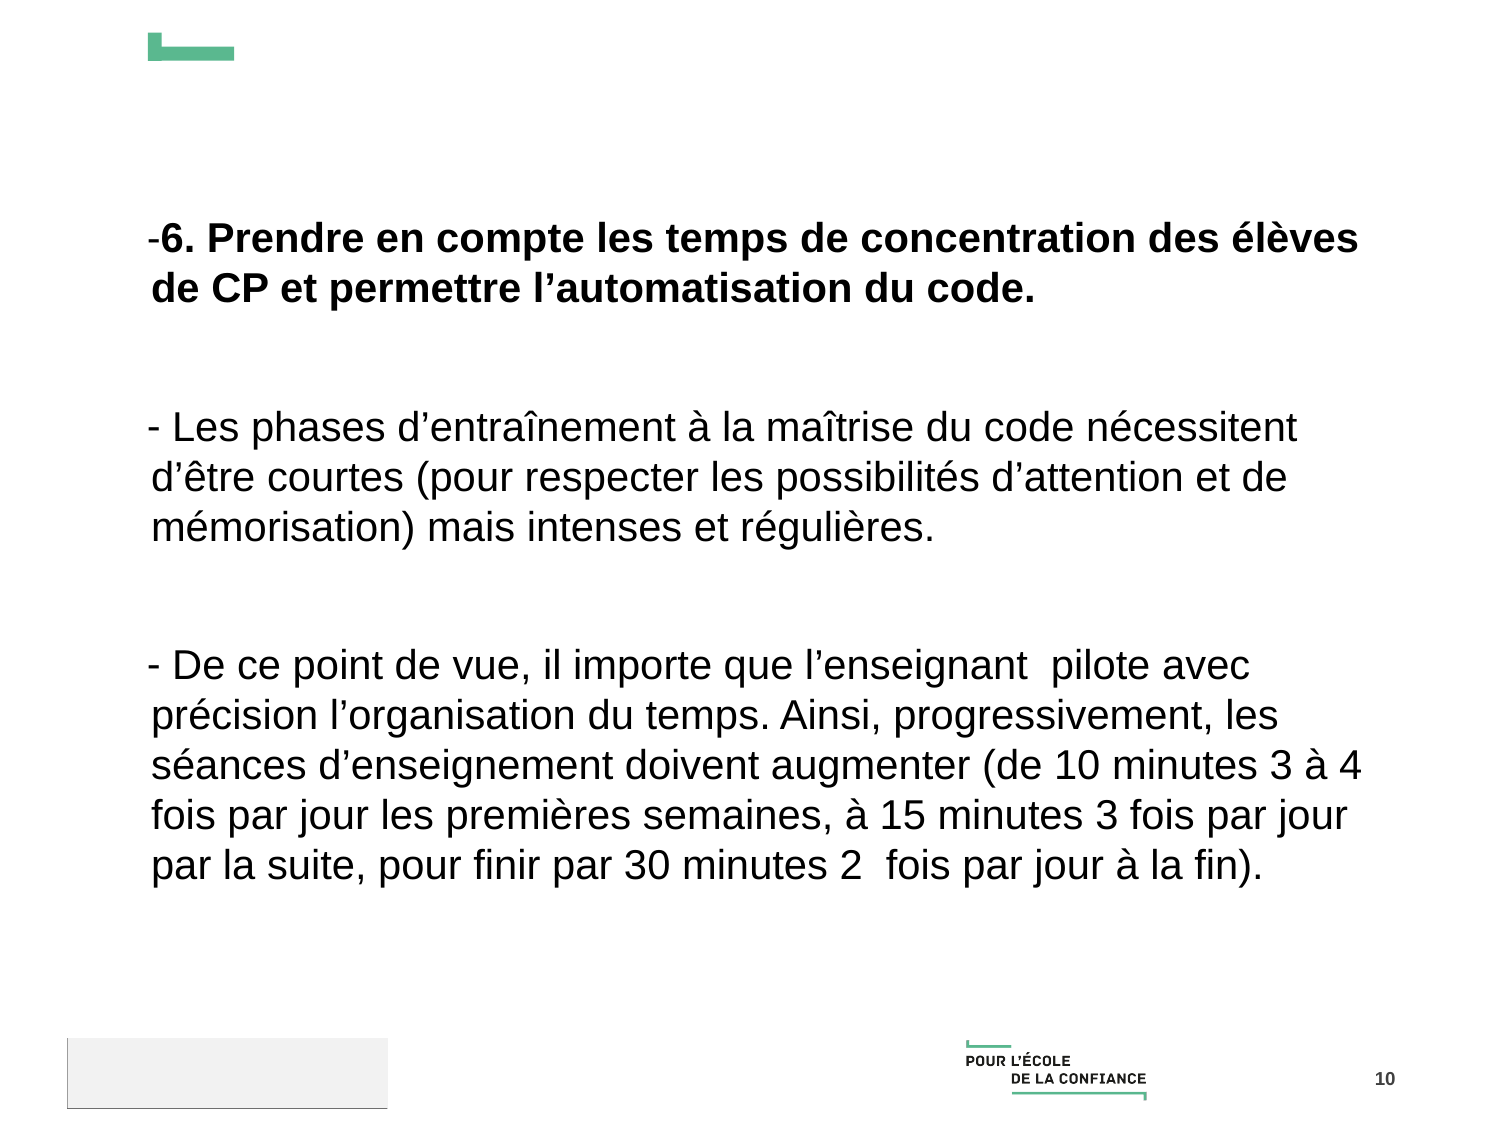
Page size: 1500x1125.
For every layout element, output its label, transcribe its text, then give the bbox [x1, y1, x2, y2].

text_box [147, 32, 235, 61]
list 6. Prendre en compte les temps de concentration des élèves de CP et permettre l’automatisation du code. Les phases d’entraînement à la maîtrise du code nécessitent d’être courtes (pour respecter les possibilités d’attention et de mémorisation) mais intenses et régulières. De ce point de vue, il importe que l’enseignant pilote avec précision l’organisation du temps. Ainsi, progressivement, les séances d’enseignement doivent augmenter (de 10 minutes 3 à 4 fois par jour les premières semaines, à 15 minutes 3 fois par jour par la suite, pour finir par 30 minutes 2 fois par jour à la fin). [132, 203, 1425, 976]
picture [952, 1026, 1160, 1113]
text_box [67, 1038, 388, 1109]
slide_number <numéro> [1336, 1048, 1411, 1109]
